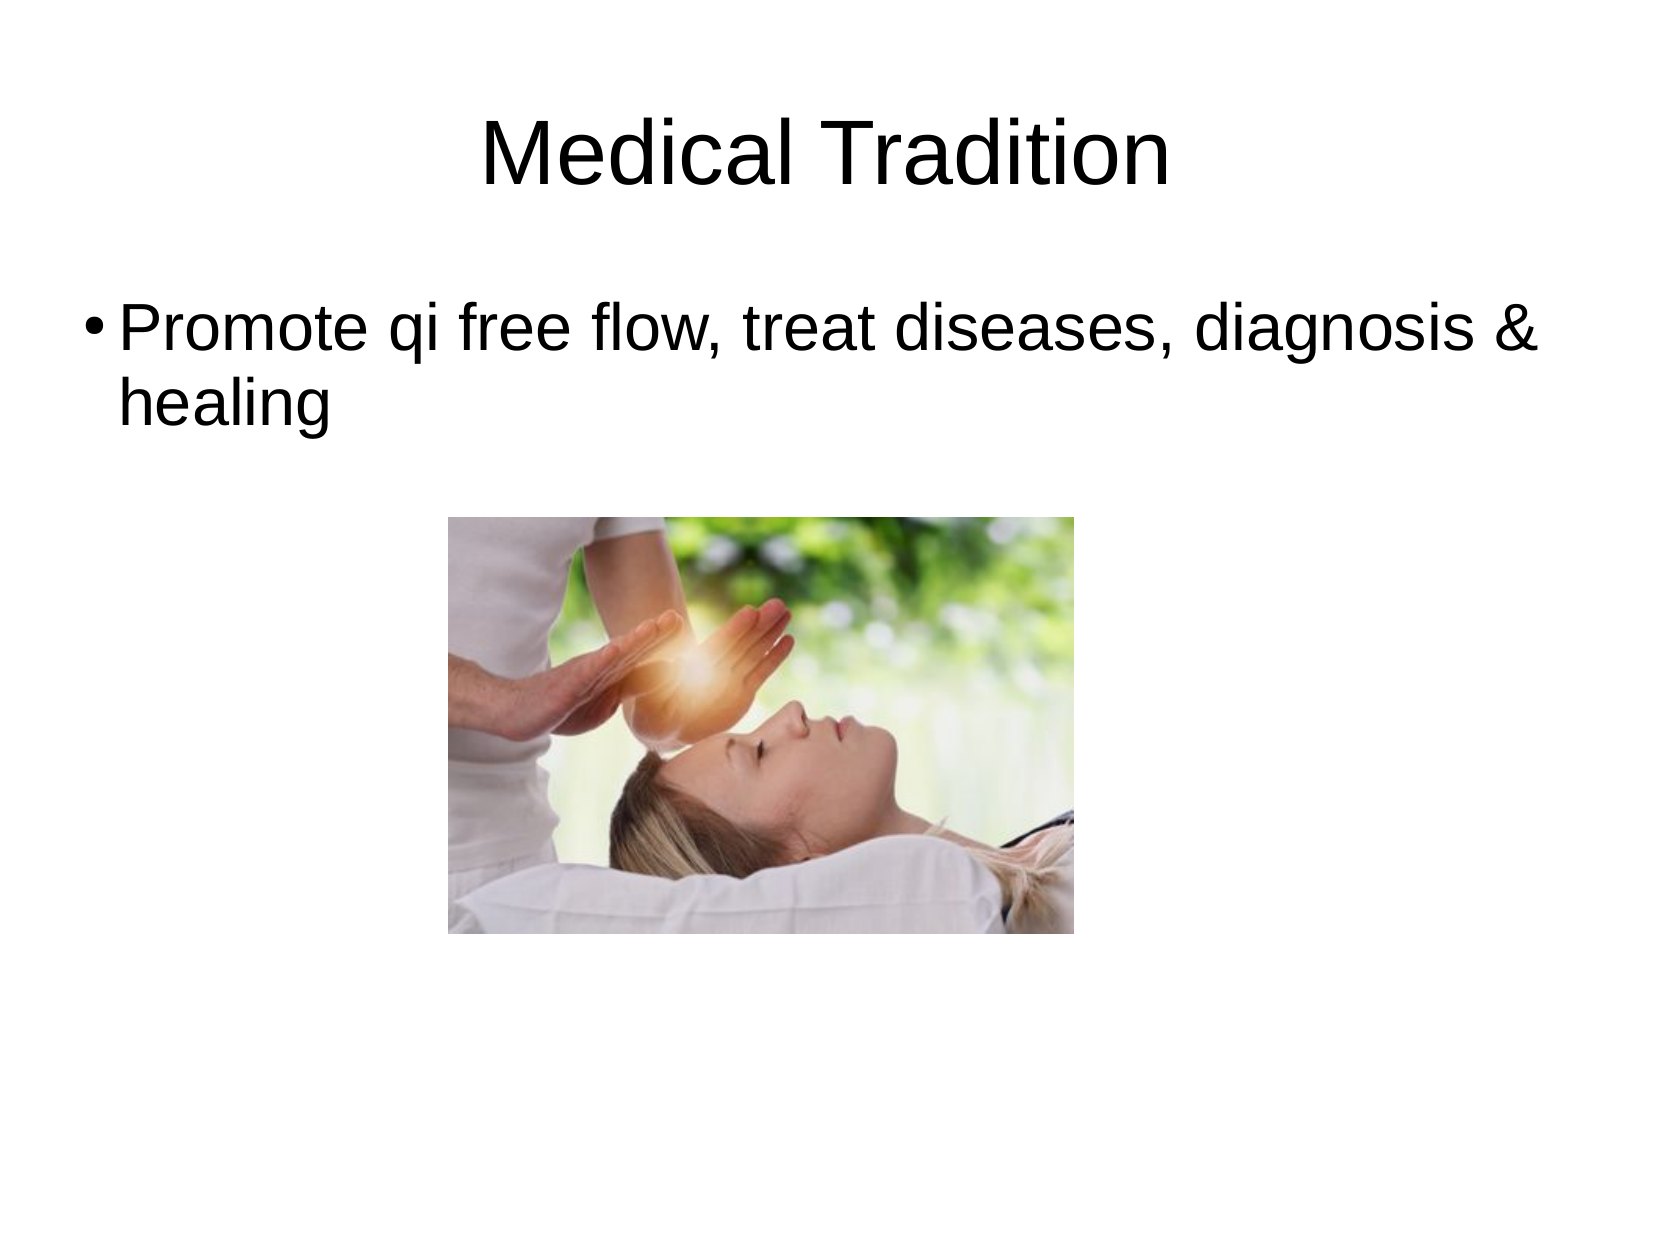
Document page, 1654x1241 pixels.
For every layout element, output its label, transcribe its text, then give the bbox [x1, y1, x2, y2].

list Promote qi free flow, treat diseases, diagnosis & healing [82, 290, 1571, 1010]
title Medical Tradition [82, 49, 1571, 257]
picture [448, 517, 1074, 934]
